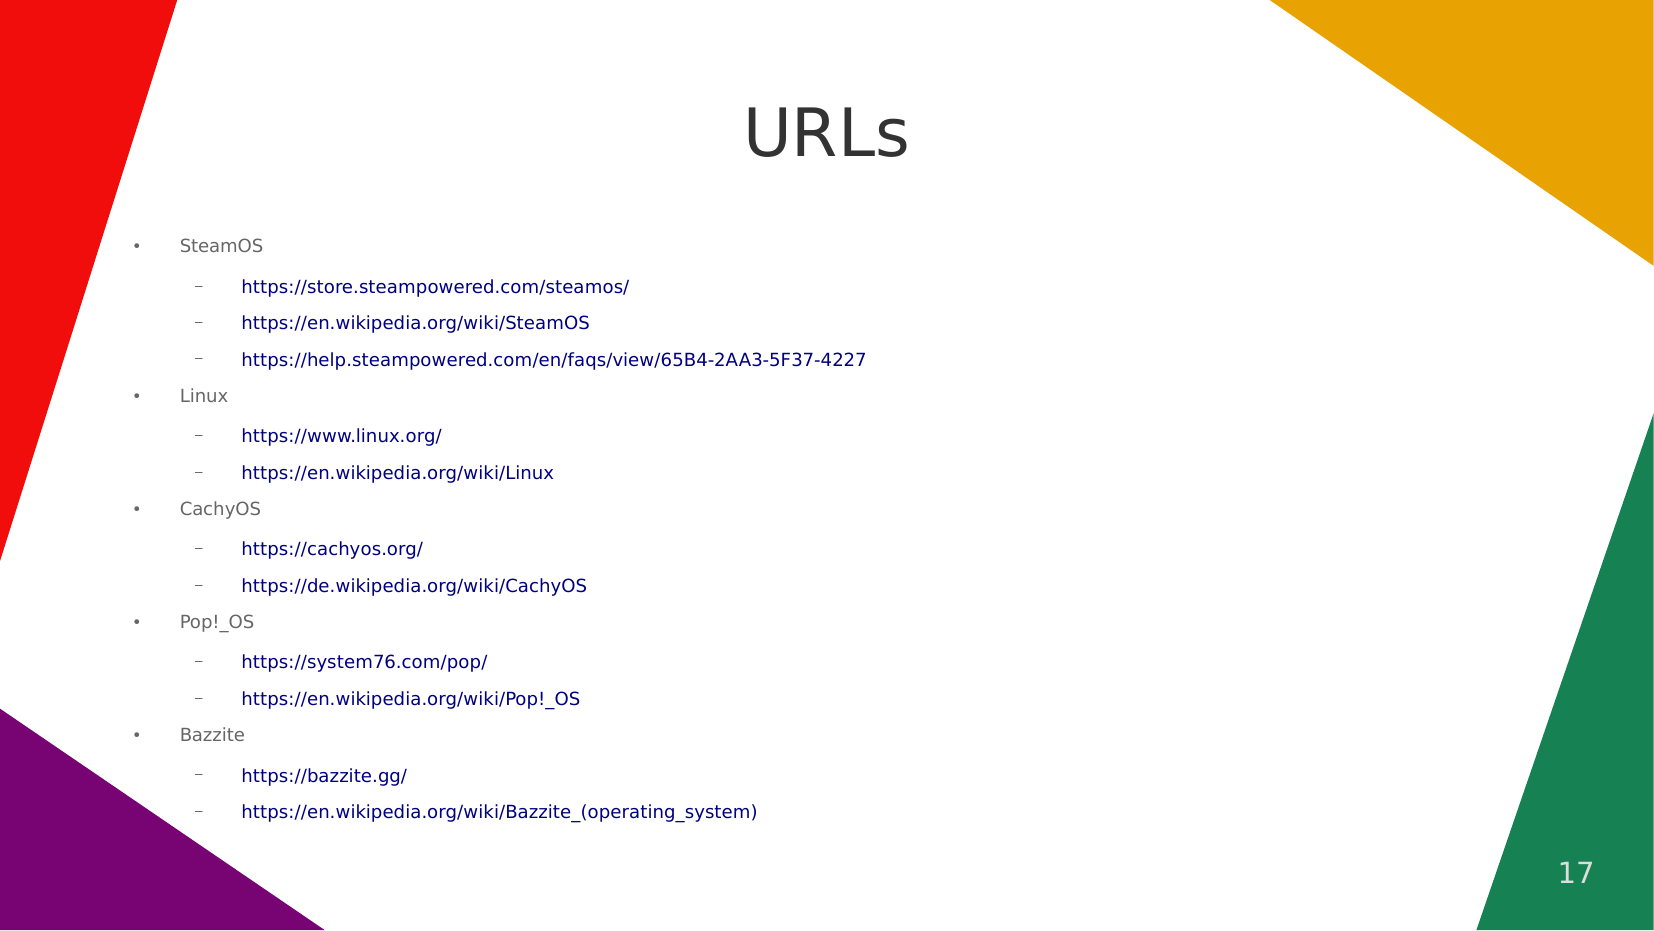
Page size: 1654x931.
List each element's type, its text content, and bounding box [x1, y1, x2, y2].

list SteamOS https://store.steampowered.com/steamos/ https://en.wikipedia.org/wiki/SteamOS https://help.steampowered.com/en/faqs/view/65B4-2AA3-5F37-4227 Linux https://www.linux.org/ https://en.wikipedia.org/wiki/Linux CachyOS https://cachyos.org/ https://de.wikipedia.org/wiki/CachyOS Pop!_OS https://system76.com/pop/ https://en.wikipedia.org/wiki/Pop!_OS Bazzite https://bazzite.gg/ https://en.wikipedia.org/wiki/Bazzite_(operating_system) [118, 236, 1536, 827]
title URLs [118, 59, 1536, 207]
